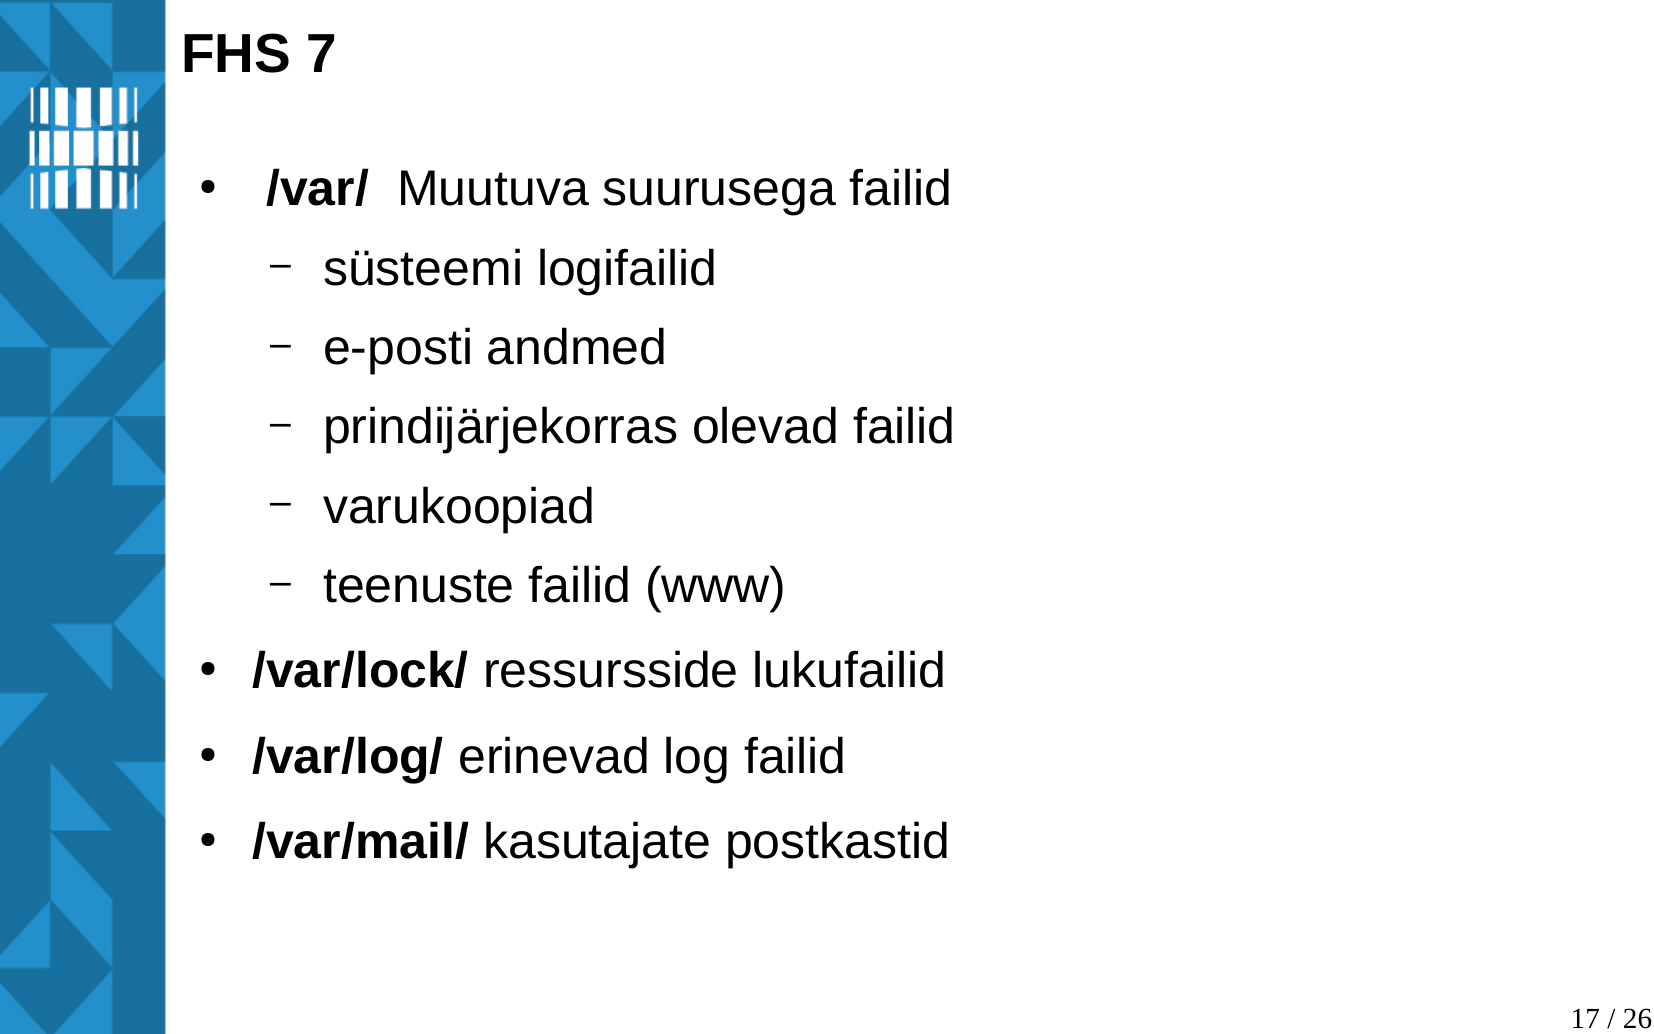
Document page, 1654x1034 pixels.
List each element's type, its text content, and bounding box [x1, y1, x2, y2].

title FHS 7 [181, 1, 1583, 105]
list /var/ Muutuva suurusega failid süsteemi logifailid e-posti andmed prindijärjekorras olevad failid varukoopiad teenuste failid (www) /var/lock/ ressursside lukufailid /var/log/ erinevad log failid /var/mail/ kasutajate postkastid [181, 160, 1637, 879]
